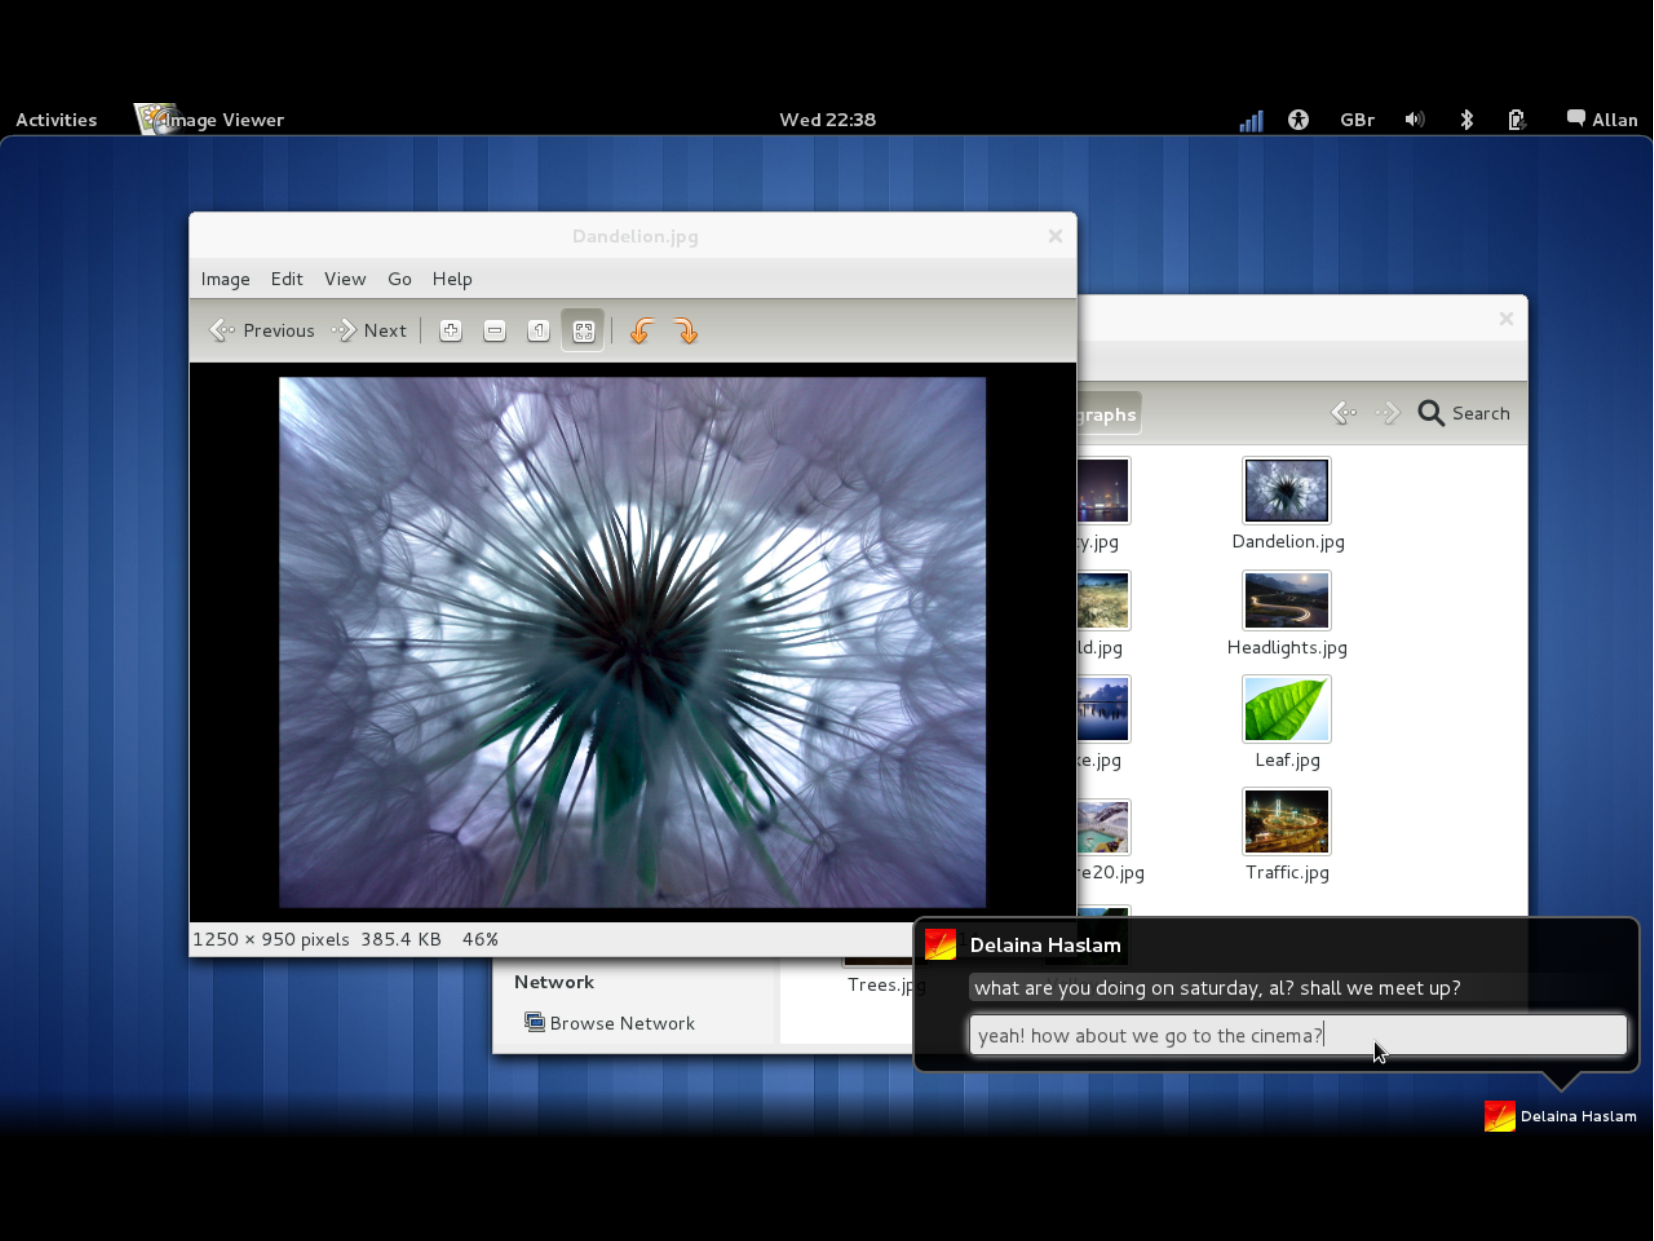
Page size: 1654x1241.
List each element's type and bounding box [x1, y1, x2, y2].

picture [0, 103, 1653, 1137]
